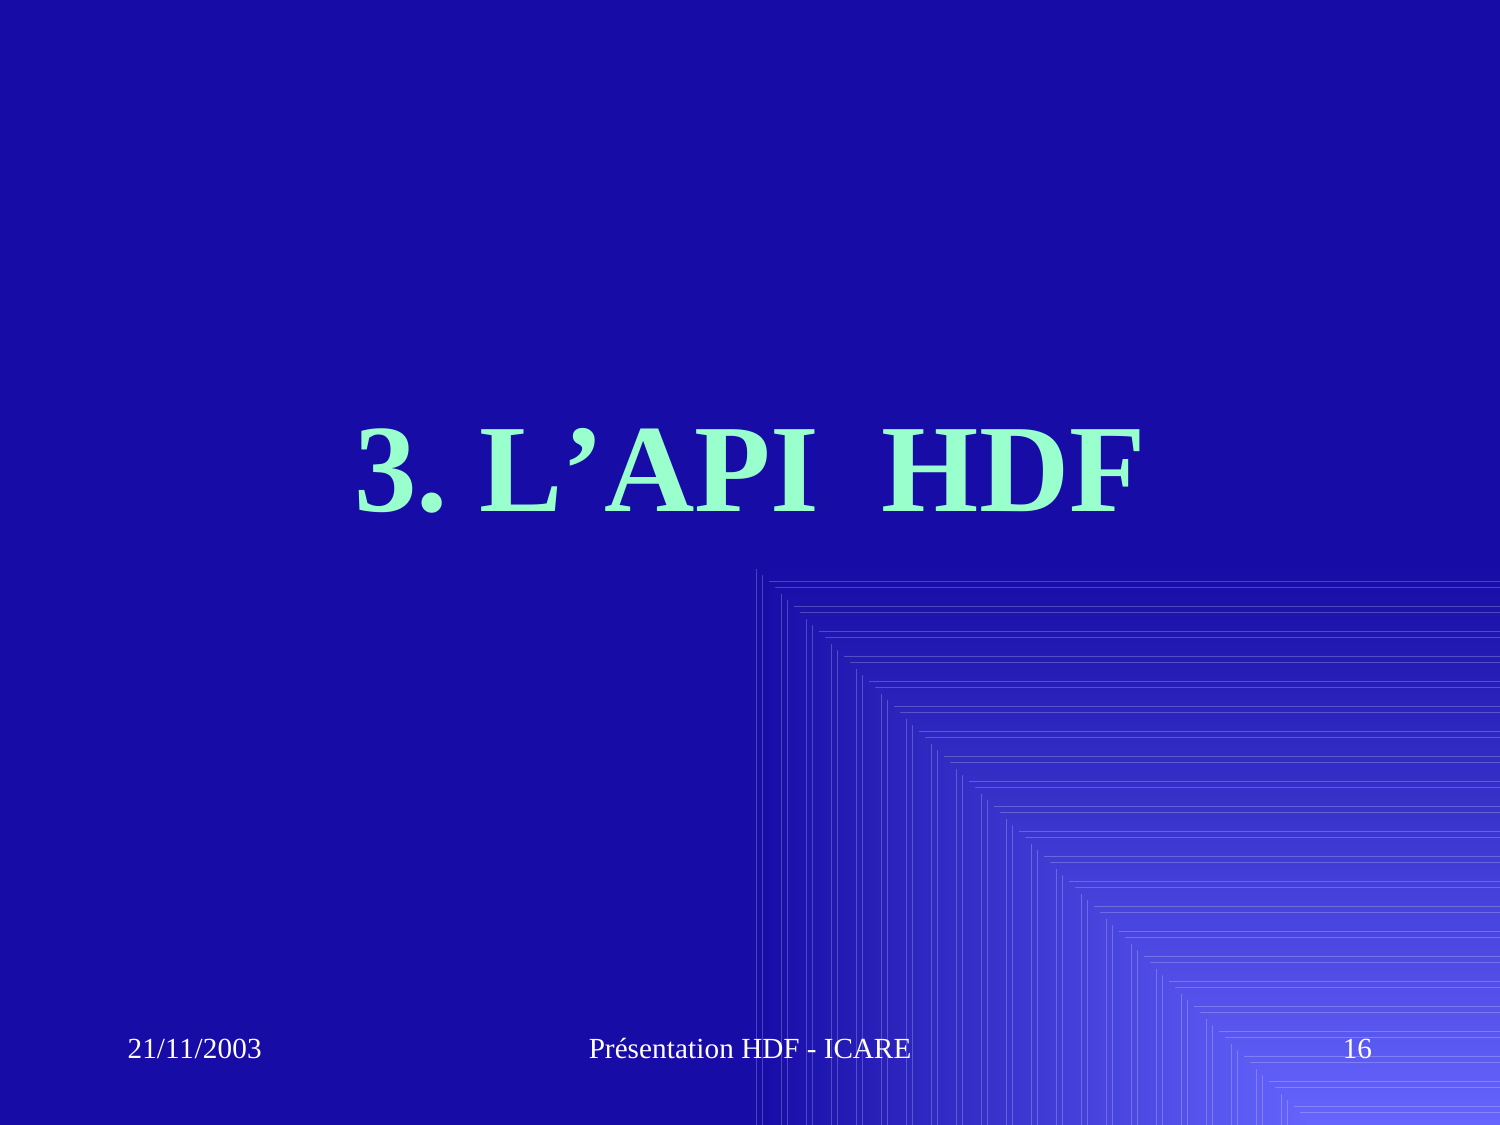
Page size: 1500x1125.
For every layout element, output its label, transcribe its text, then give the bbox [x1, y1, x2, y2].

title 3. L’API HDF [0, 374, 1500, 563]
